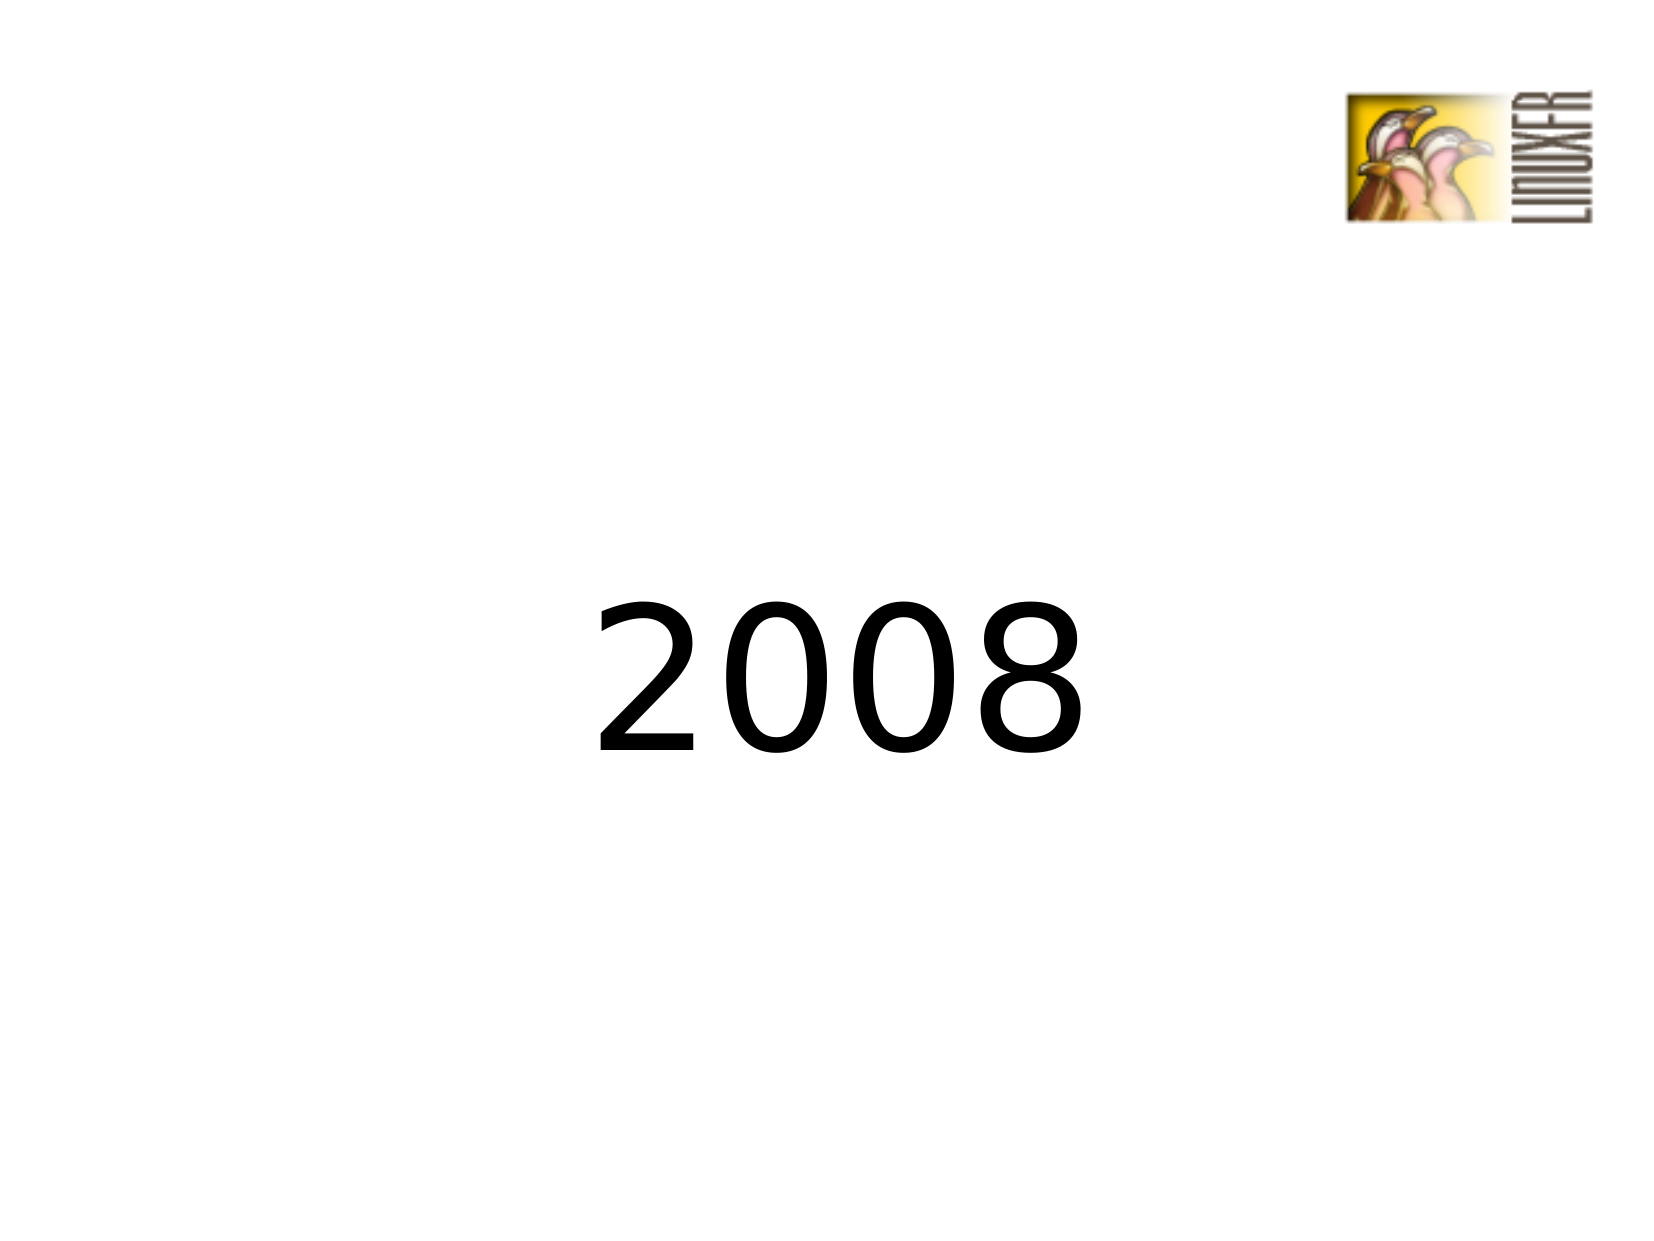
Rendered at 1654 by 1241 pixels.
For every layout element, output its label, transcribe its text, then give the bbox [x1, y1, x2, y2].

subtitle 2008 [54, 259, 1628, 1103]
picture [1341, 88, 1601, 229]
